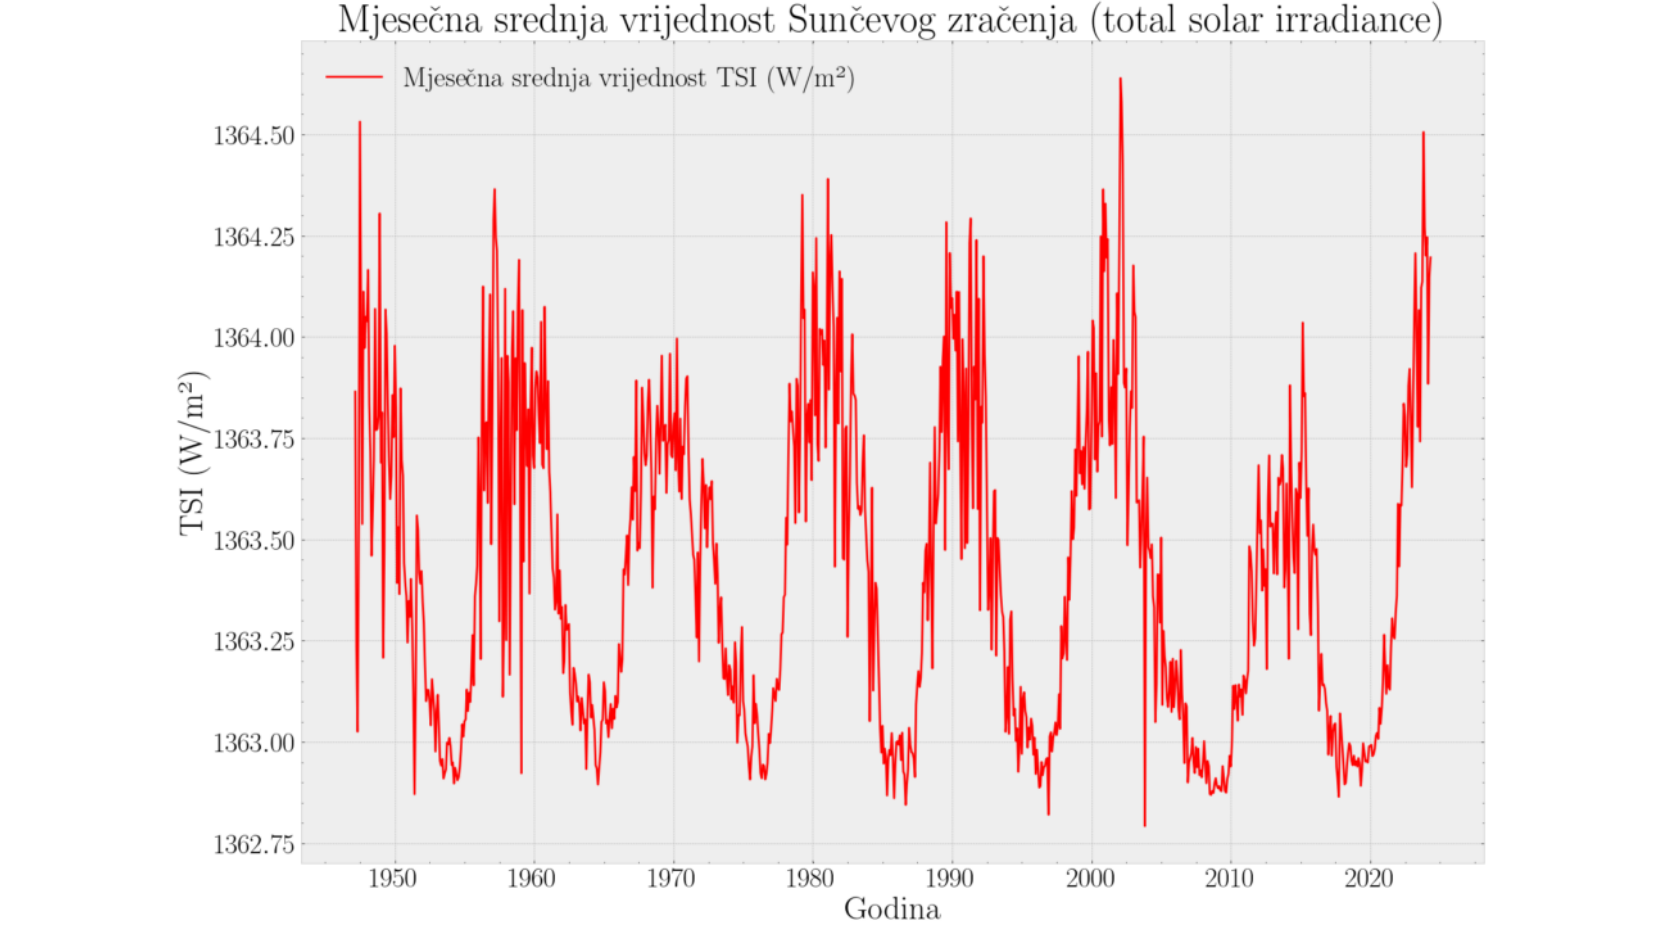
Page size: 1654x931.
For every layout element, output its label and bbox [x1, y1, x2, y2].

picture [174, 0, 1488, 929]
